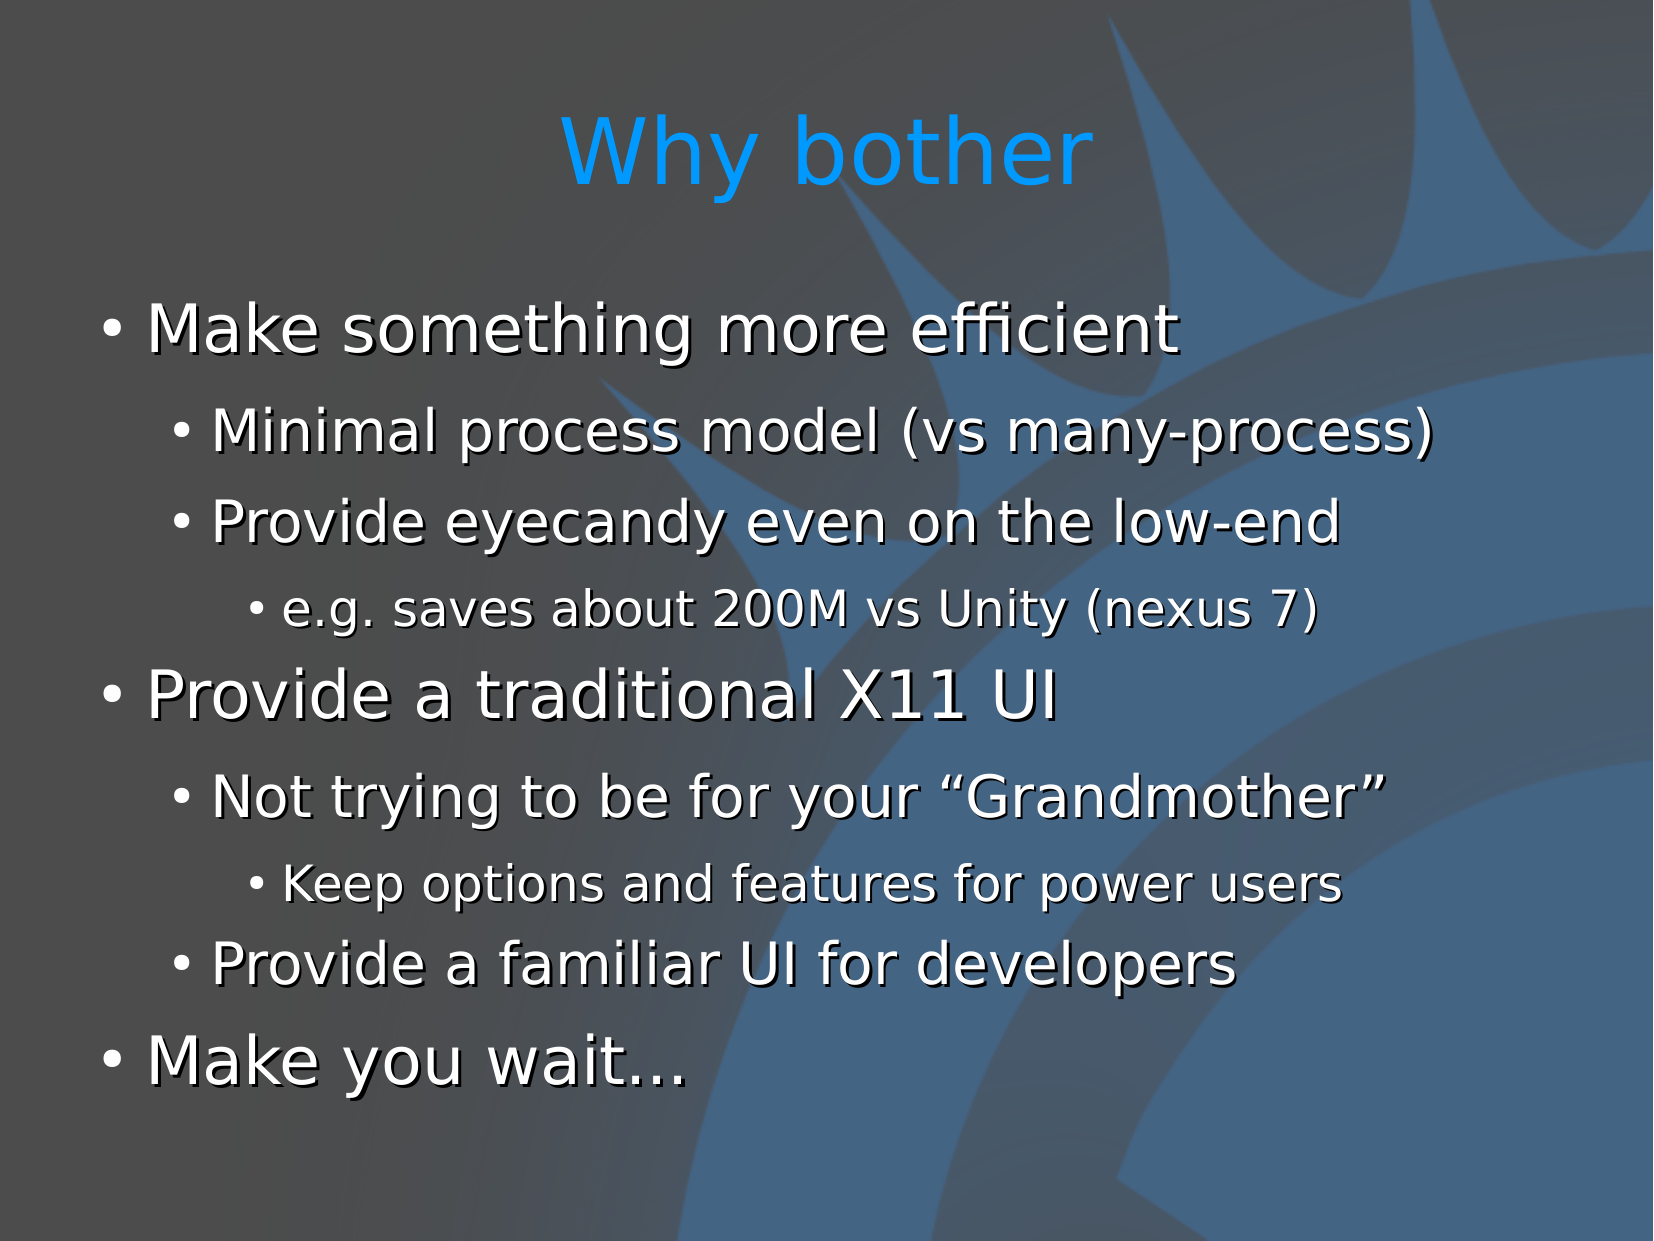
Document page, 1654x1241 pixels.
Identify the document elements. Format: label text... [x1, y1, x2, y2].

list Make something more efficient Minimal process model (vs many-process) Provide eyecandy even on the low-end e.g. saves about 200M vs Unity (nexus 7) Provide a traditional X11 UI Not trying to be for your “Grandmother” Keep options and features for power users Provide a familiar UI for developers Make you wait... [82, 290, 1561, 1156]
title Why bother [82, 49, 1571, 257]
picture [0, 0, 1654, 1241]
